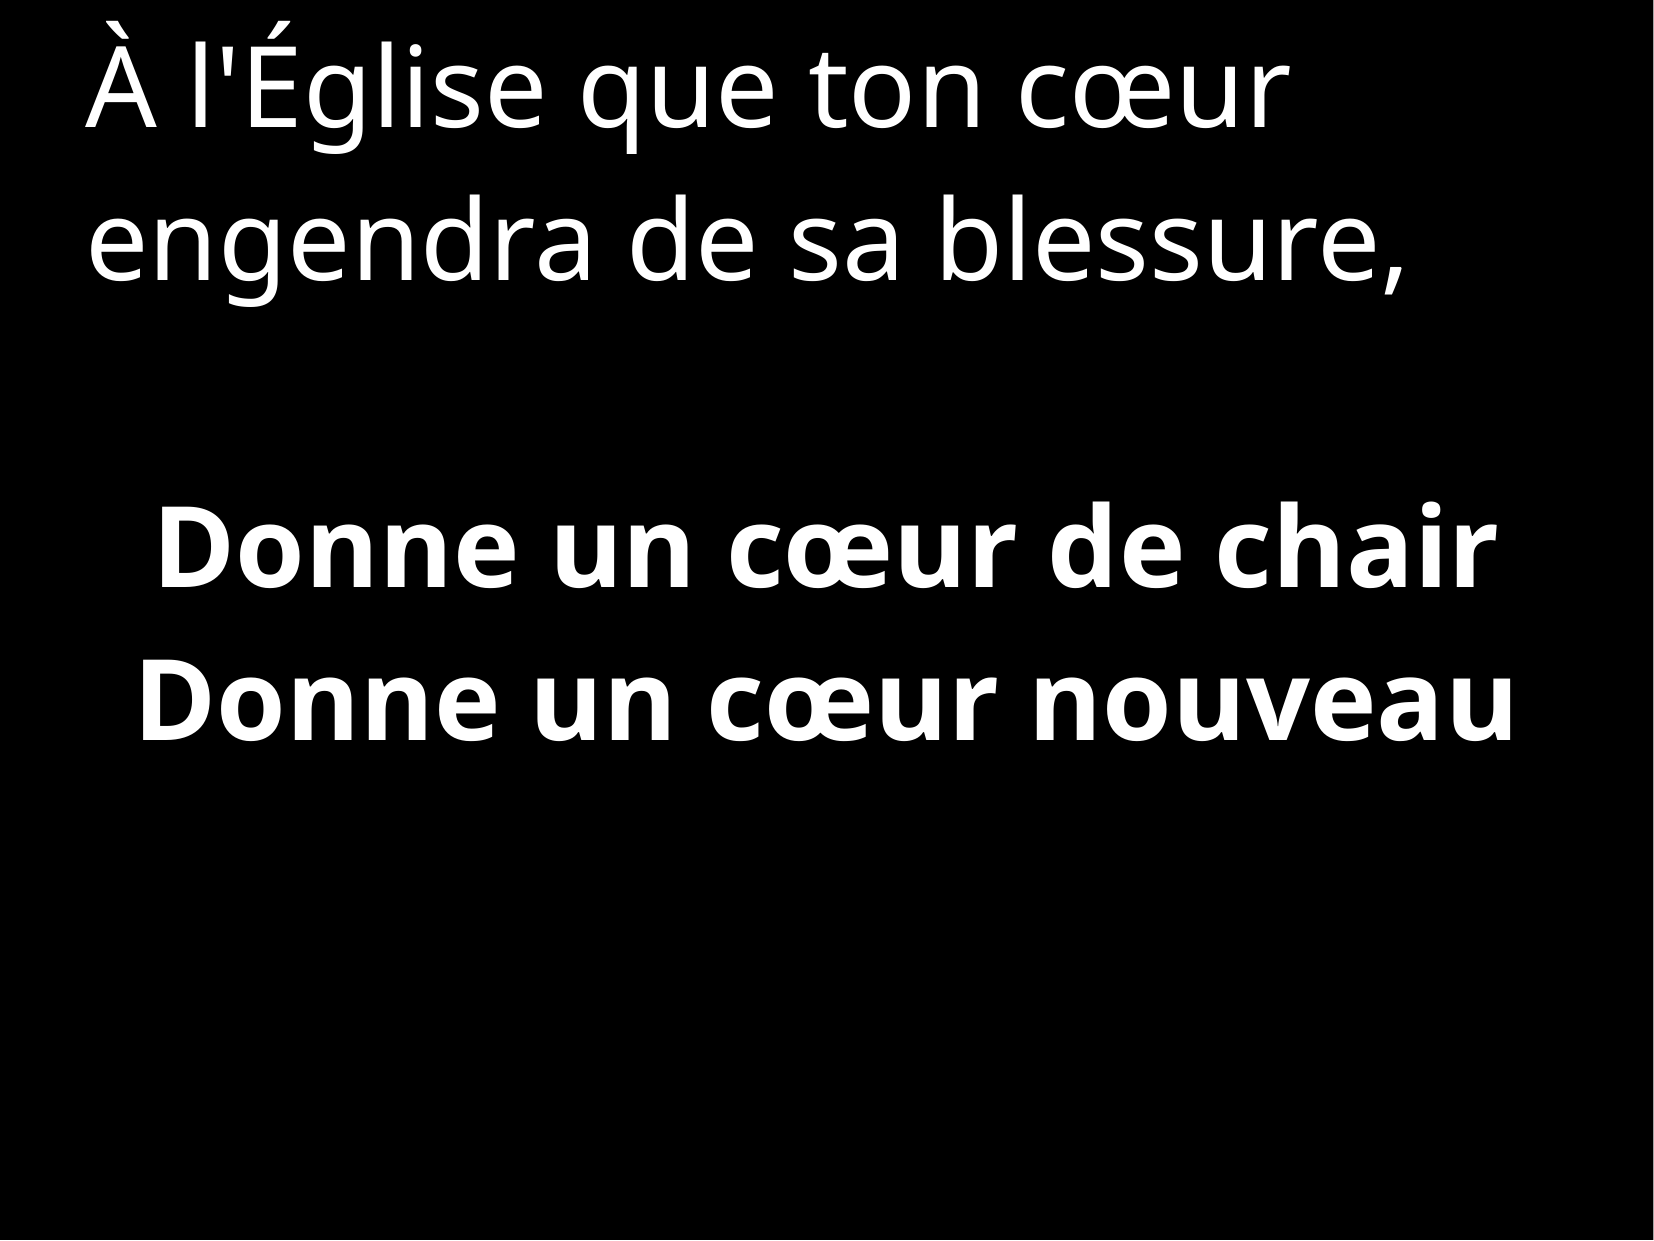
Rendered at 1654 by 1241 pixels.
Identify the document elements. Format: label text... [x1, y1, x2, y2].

text_box À l'Église que ton cœur engendra de sa blessure, Donne un cœur de chair Donne un cœur nouveau [0, 0, 1654, 1241]
